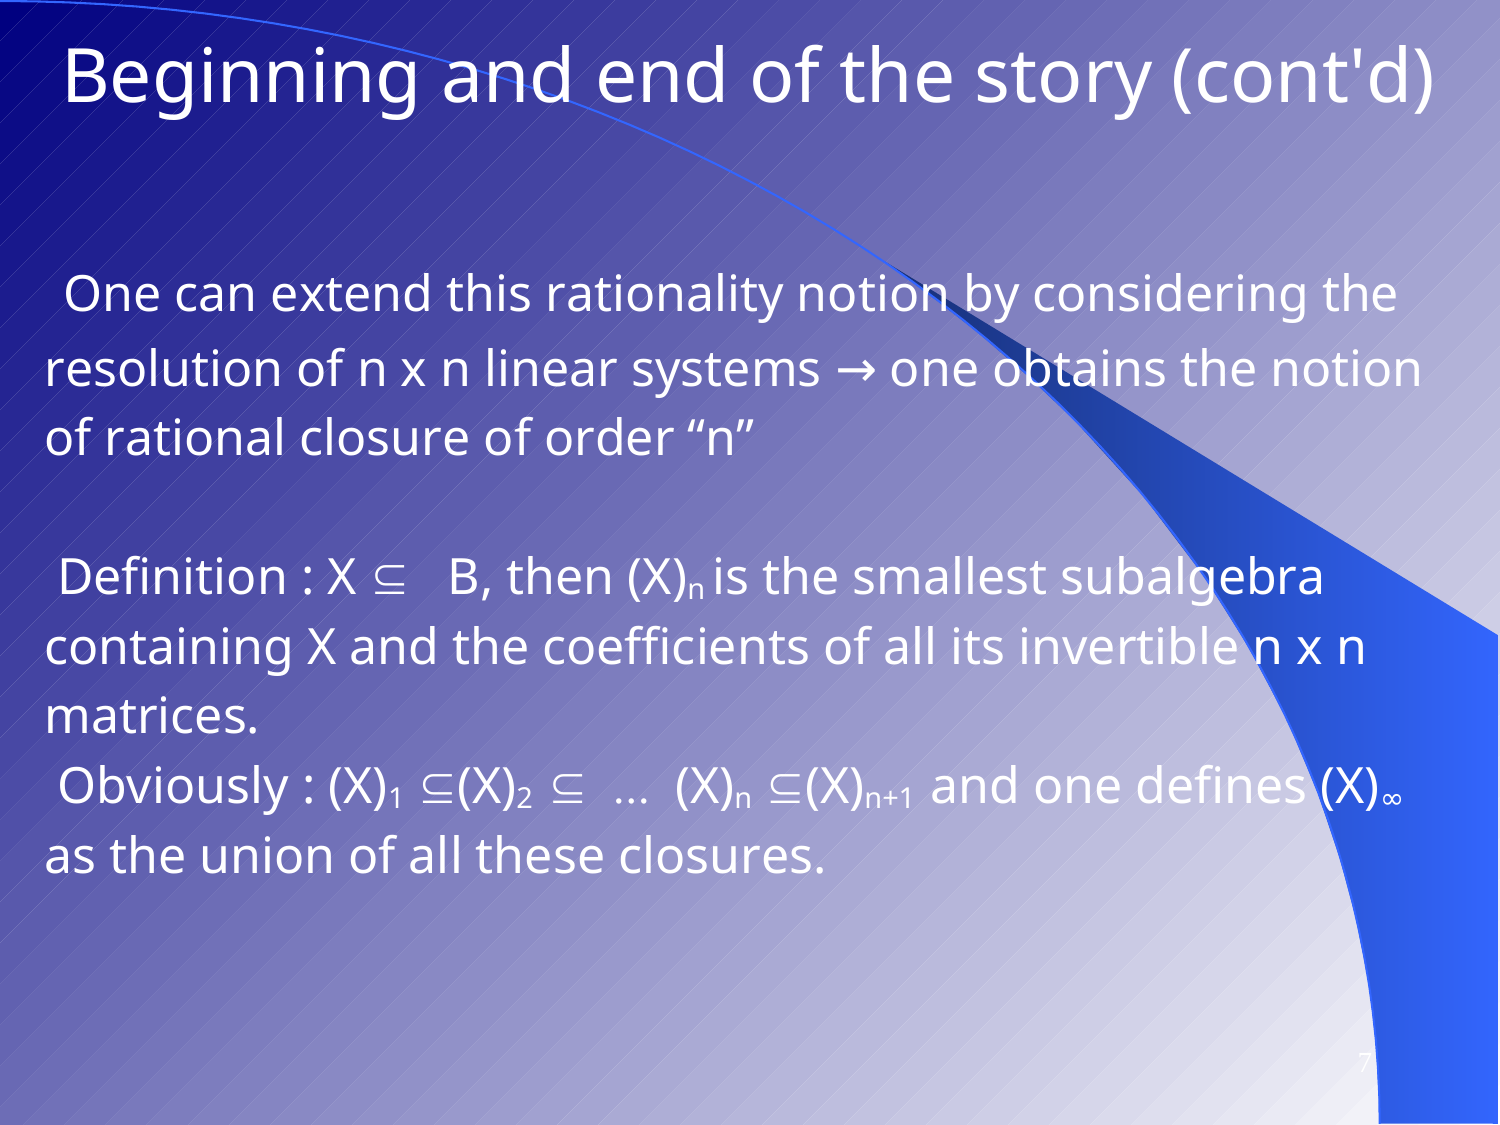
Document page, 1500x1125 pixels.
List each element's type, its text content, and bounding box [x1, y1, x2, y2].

text_box Beginning and end of the story (cont'd) One can extend this rationality notion by considering the resolution of n x n linear systems → one obtains the notion of rational closure of order “n” Definition : X  B, then (X)n is the smallest subalgebra containing X and the coefficients of all its invertible n x n matrices. Obviously : (X)1 (X)2  ... (X)n (X)n+1 and one defines (X)∞ as the union of all these closures. [29, 5, 1468, 891]
